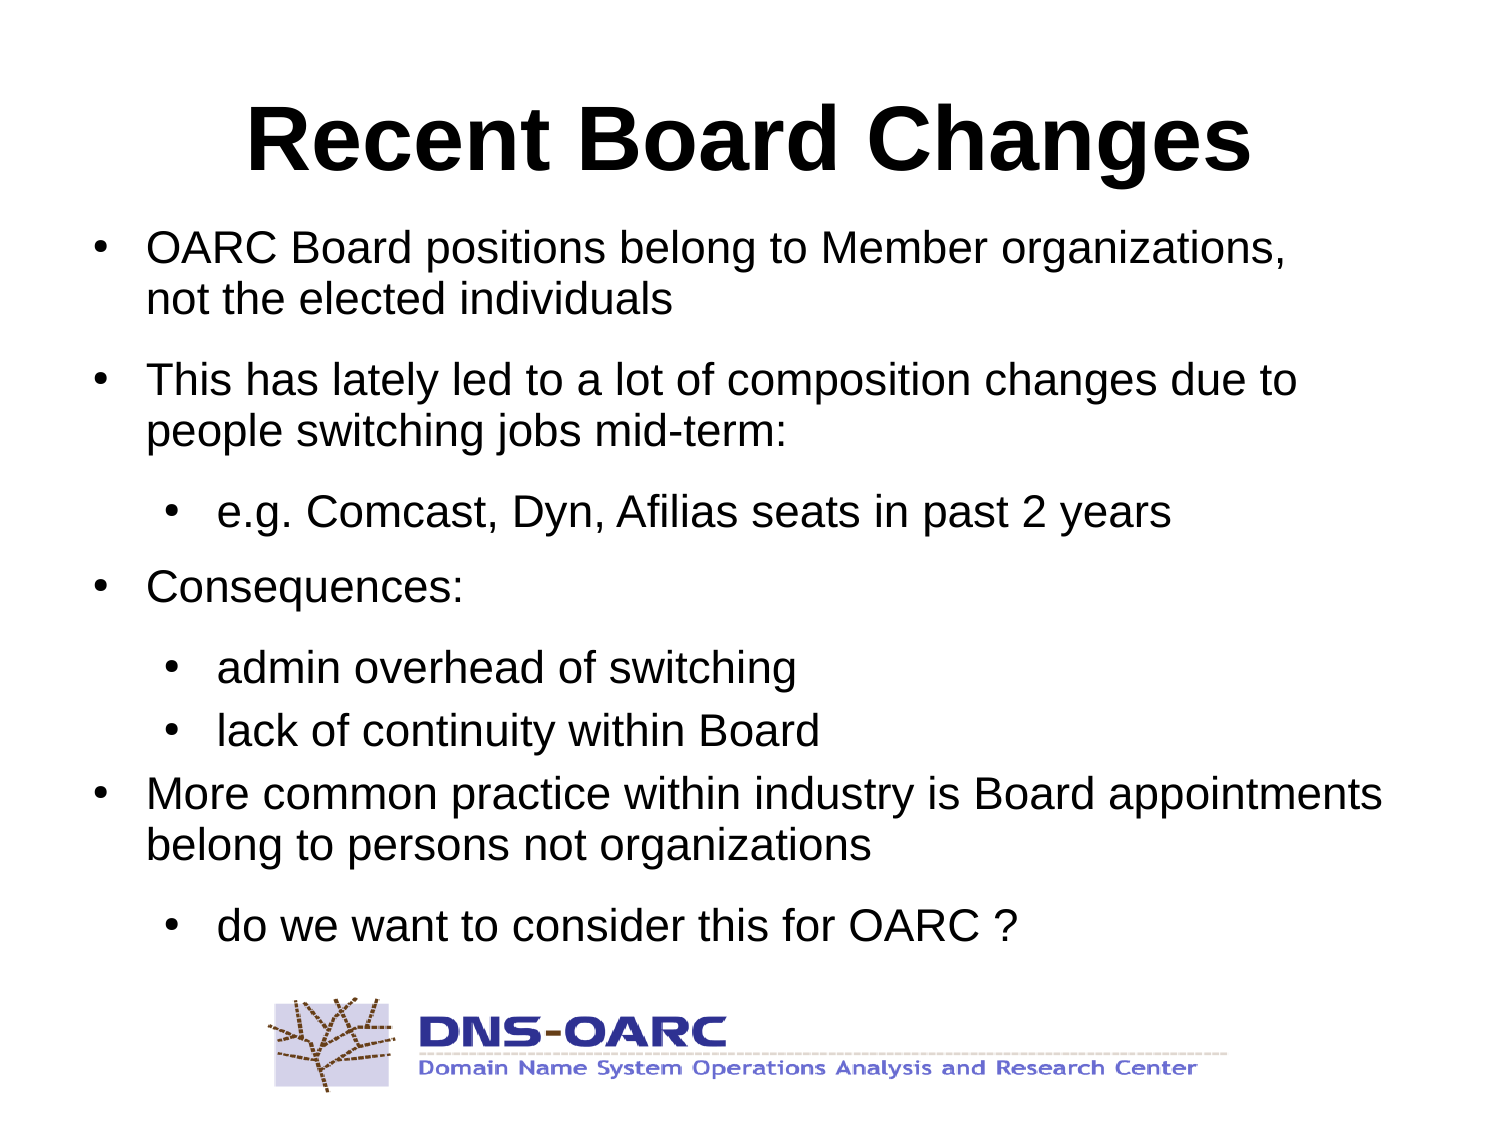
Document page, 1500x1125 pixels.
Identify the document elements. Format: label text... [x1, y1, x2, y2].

picture [214, 991, 1259, 1099]
list OARC Board positions belong to Member organizations, not the elected individuals This has lately led to a lot of composition changes due to people switching jobs mid-term: e.g. Comcast, Dyn, Afilias seats in past 2 years Consequences: admin overhead of switching lack of continuity within Board More common practice within industry is Board appointments belong to persons not organizations do we want to consider this for OARC ? [75, 221, 1425, 928]
title Recent Board Changes [75, 44, 1425, 221]
